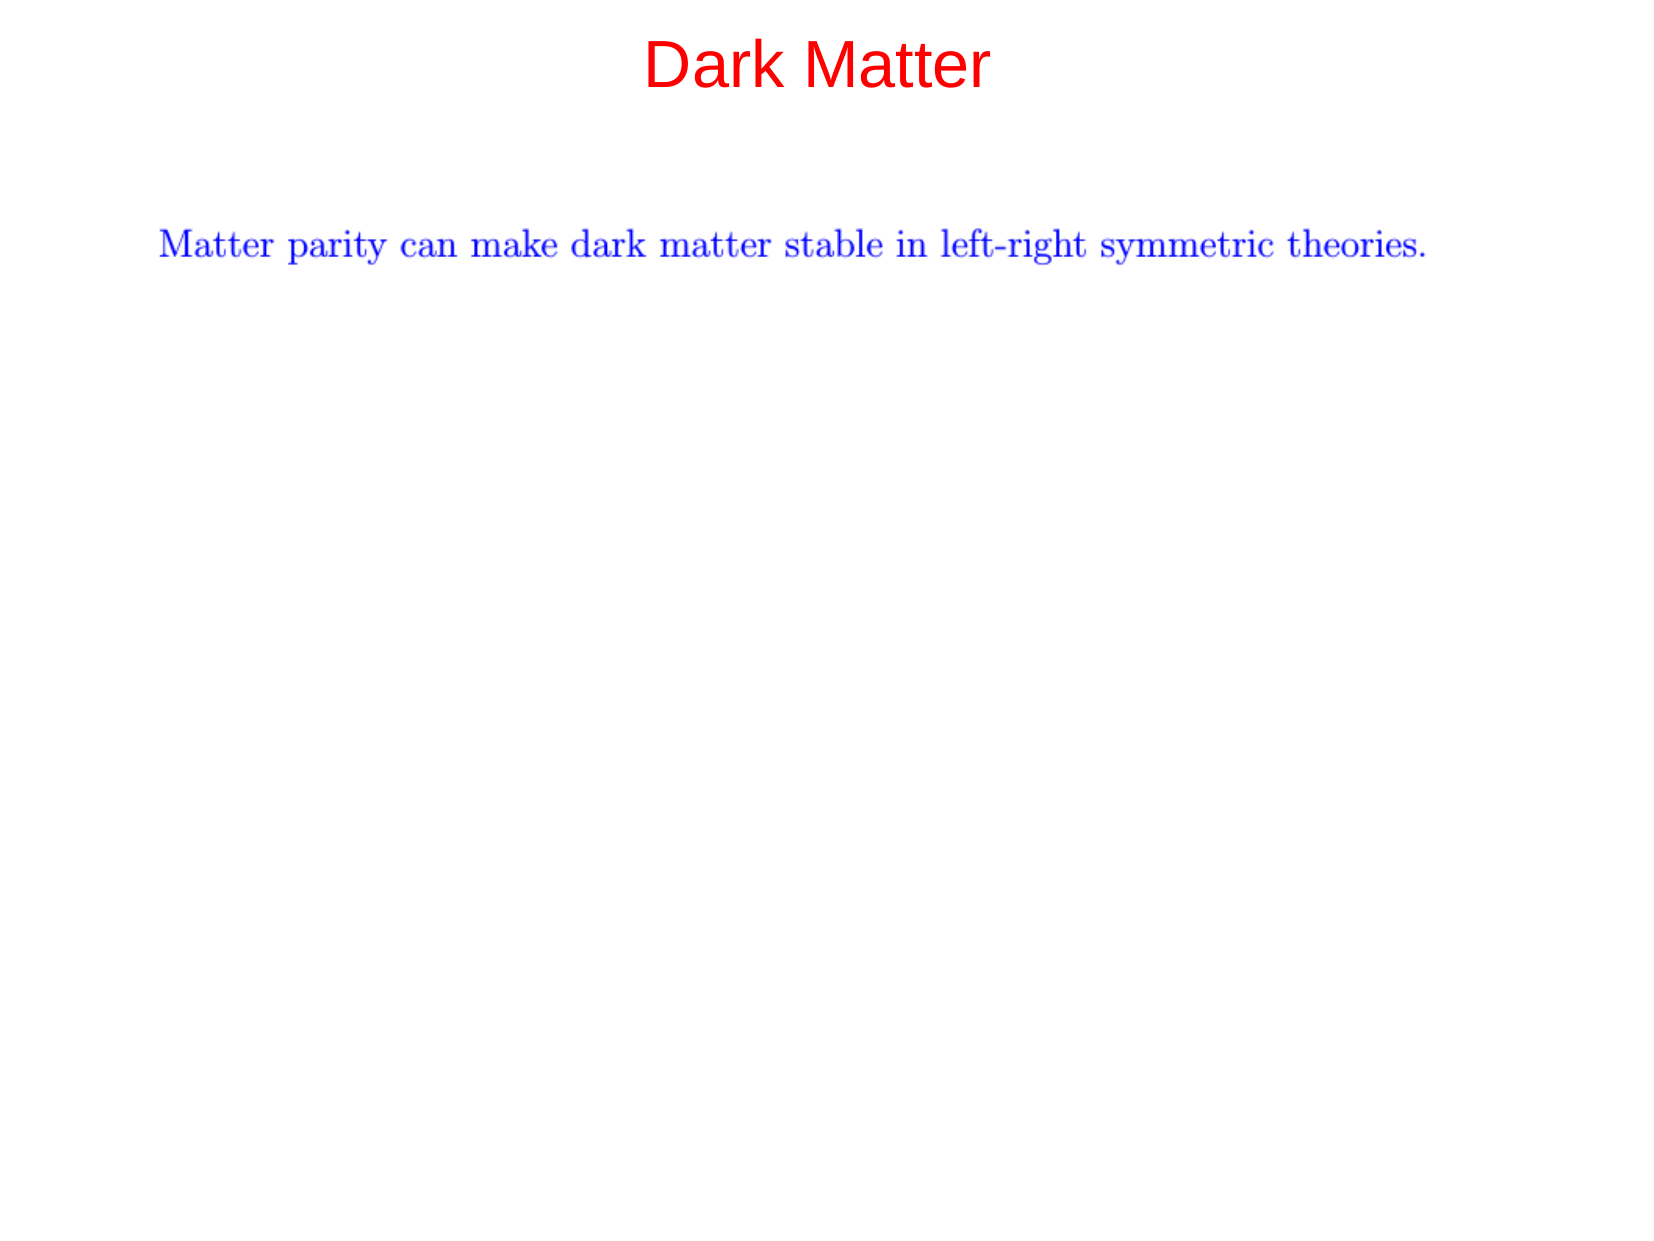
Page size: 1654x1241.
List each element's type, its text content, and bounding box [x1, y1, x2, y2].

title Dark Matter [83, 0, 1572, 168]
picture [143, 205, 1471, 298]
